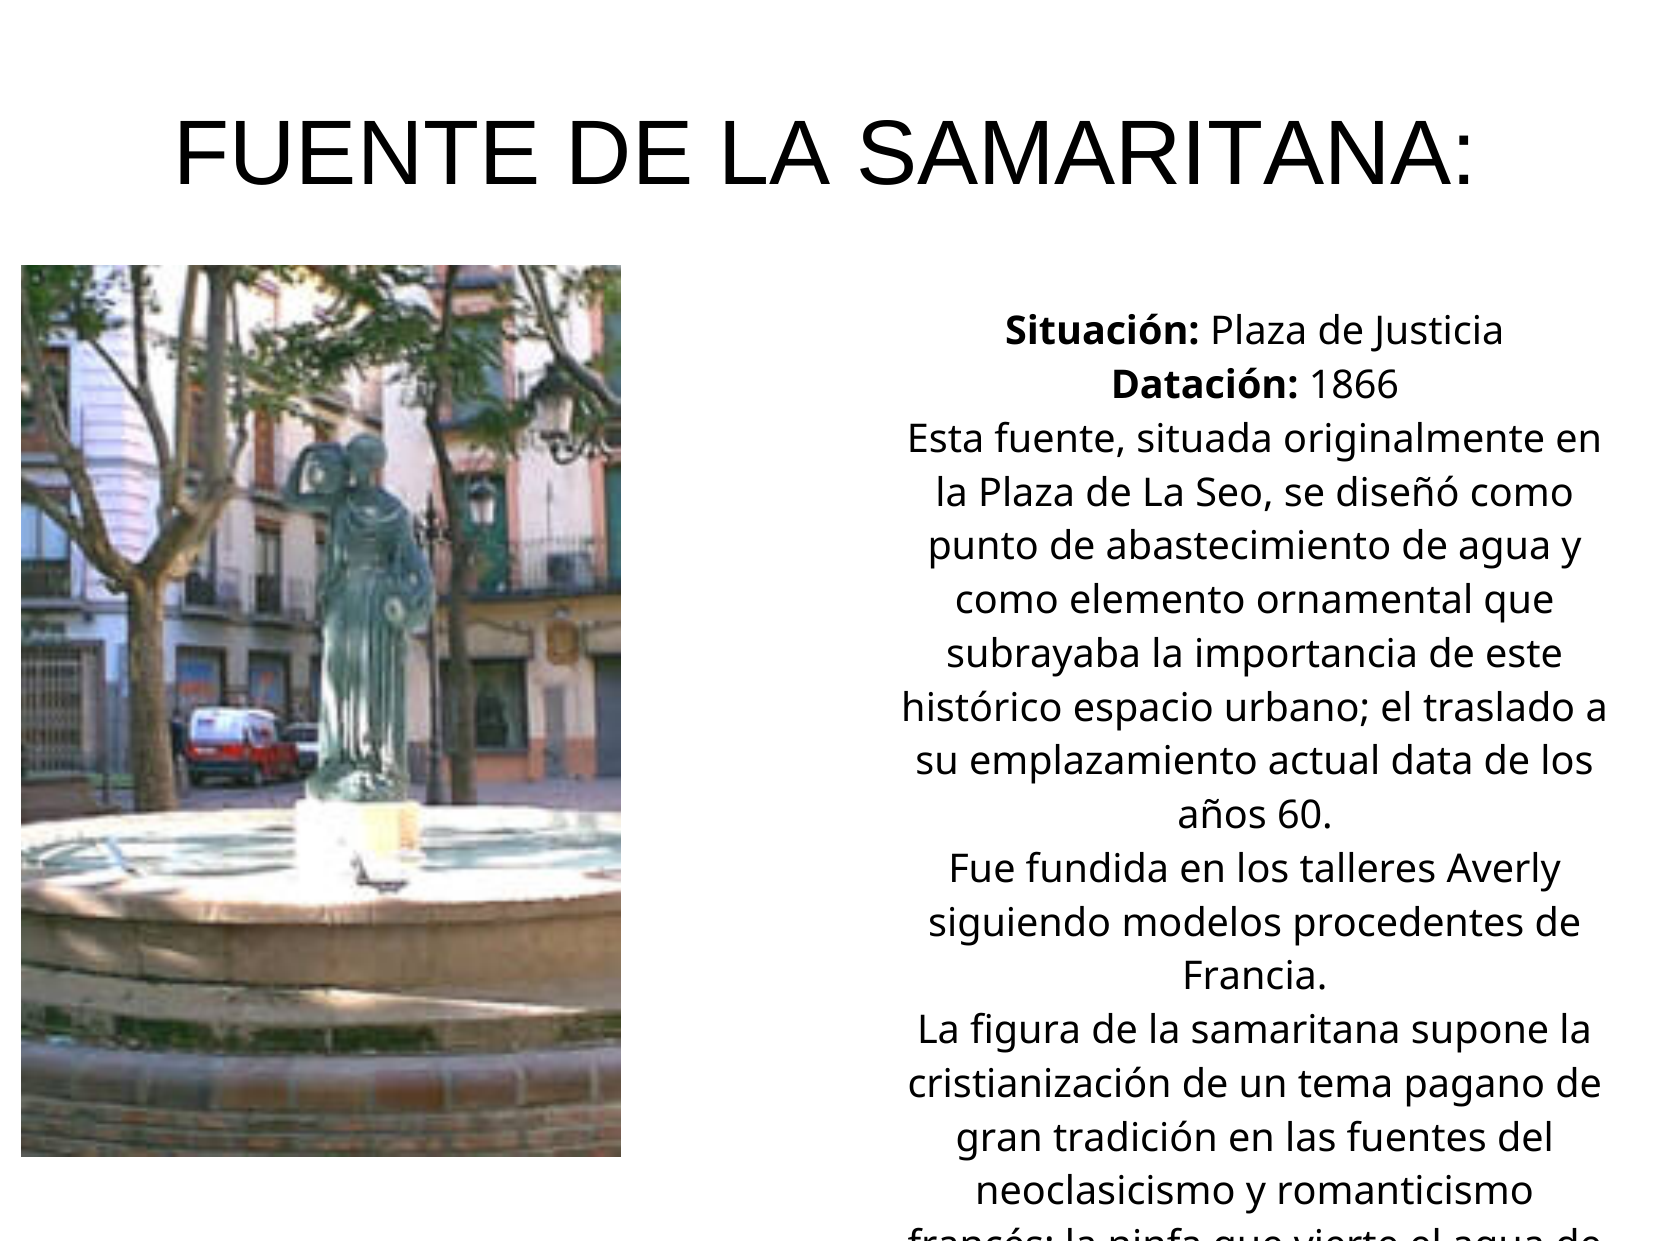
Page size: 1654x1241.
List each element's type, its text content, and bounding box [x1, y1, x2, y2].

picture [21, 265, 621, 1157]
text_box Situación: Plaza de Justicia Datación: 1866 Esta fuente, situada originalmente en la Plaza de La Seo, se diseñó como punto de abastecimiento de agua y como elemento ornamental que subrayaba la importancia de este histórico espacio urbano; el traslado a su emplazamiento actual data de los años 60. Fue fundida en los talleres Averly siguiendo modelos procedentes de Francia. La figura de la samaritana supone la cristianización de un tema pagano de gran tradición en las fuentes del neoclasicismo y romanticismo francés: la ninfa que vierte el agua de un ánfora. [885, 295, 1625, 1241]
title FUENTE DE LA SAMARITANA: [82, 49, 1571, 257]
